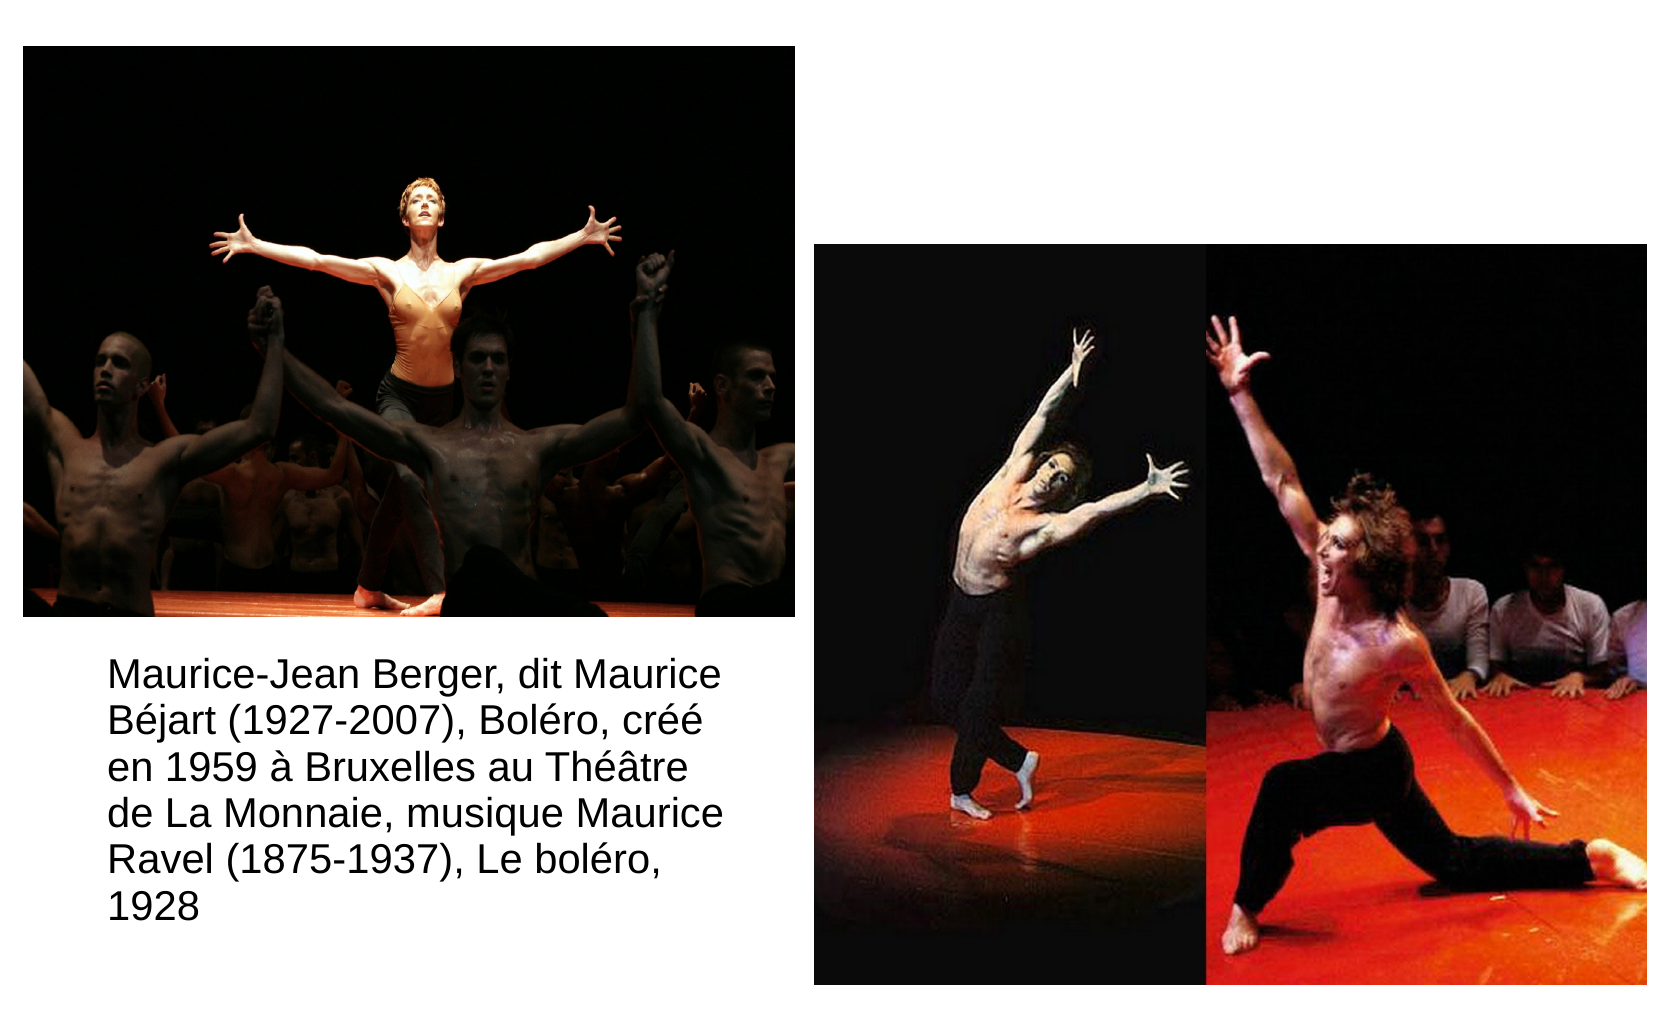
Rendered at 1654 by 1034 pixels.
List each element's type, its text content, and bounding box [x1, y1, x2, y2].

picture [814, 244, 1647, 985]
text_box Maurice-Jean Berger, dit Maurice Béjart (1927-2007), Boléro, créé en 1959 à Bruxelles au Théâtre de La Monnaie, musique Maurice Ravel (1875-1937), Le boléro, 1928 [92, 642, 745, 972]
picture [23, 46, 795, 617]
